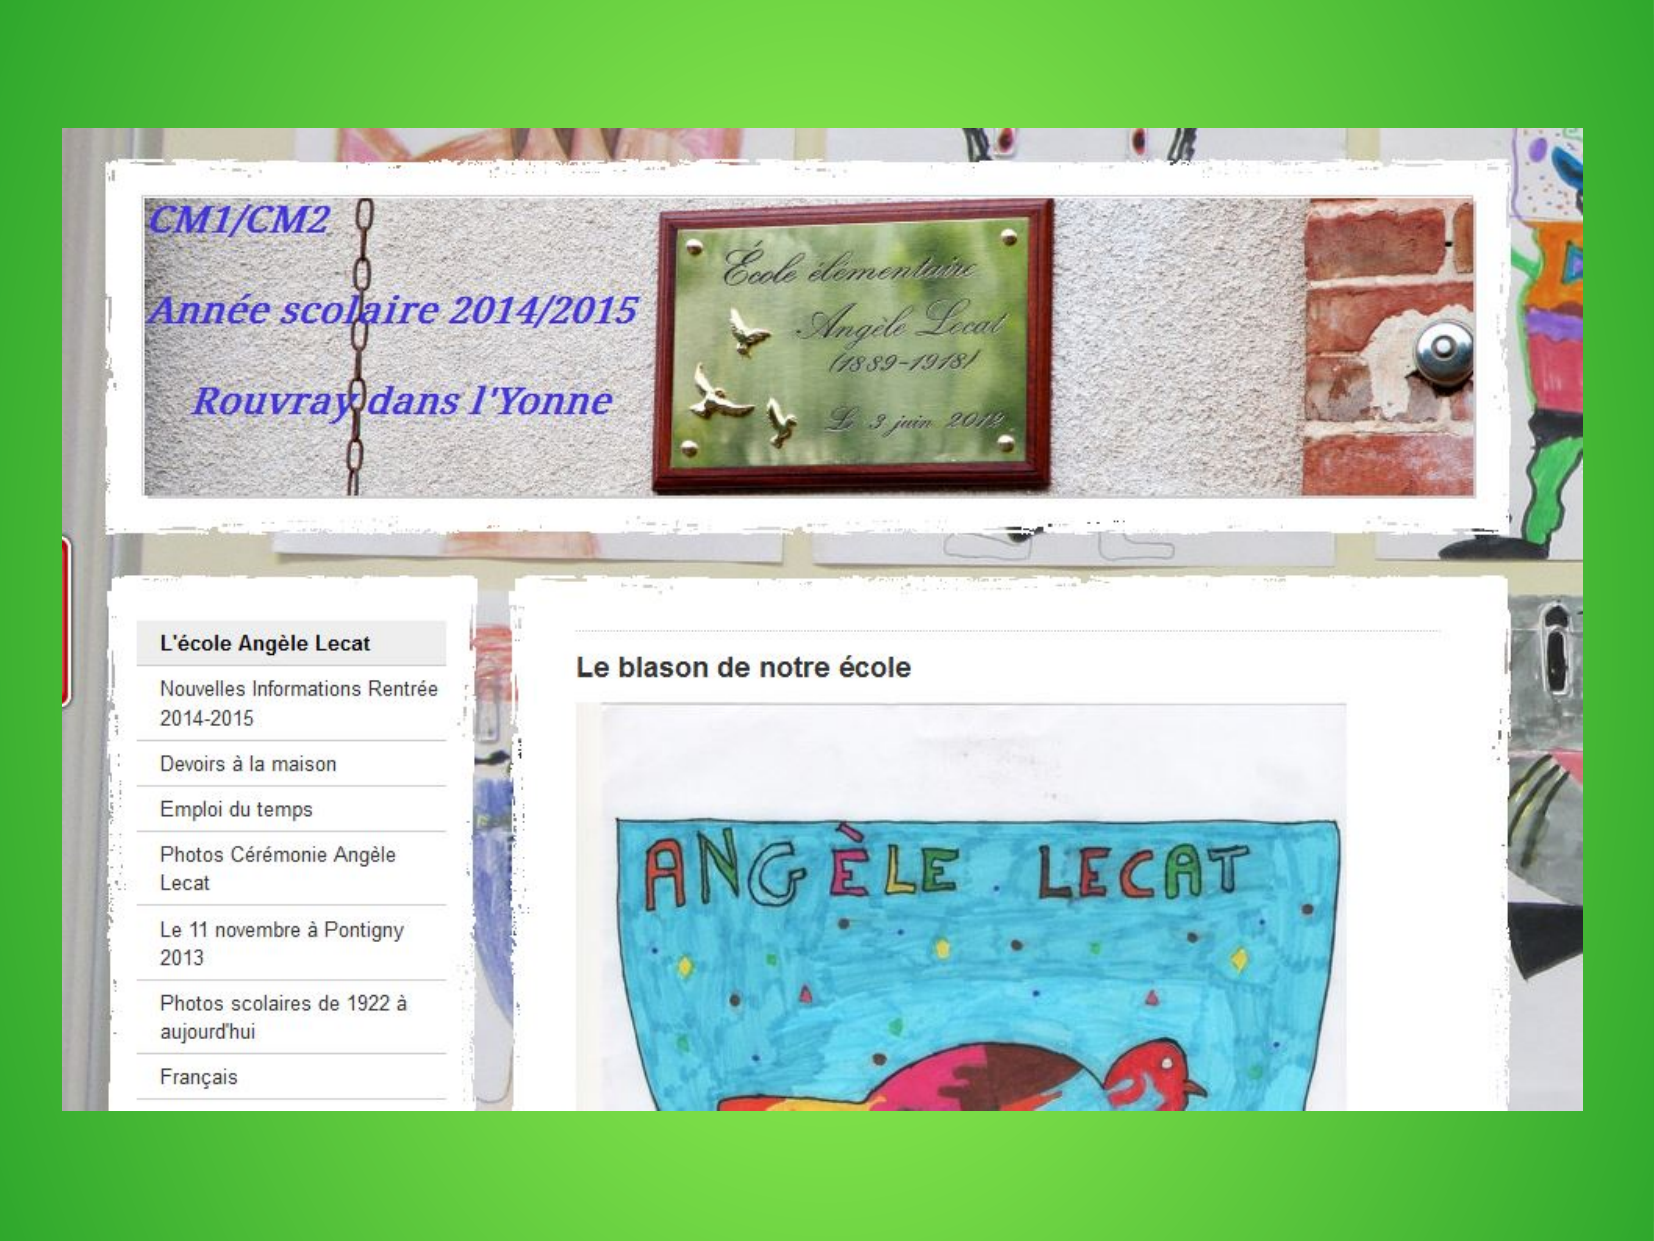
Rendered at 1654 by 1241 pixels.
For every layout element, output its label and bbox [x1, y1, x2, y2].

picture [62, 128, 1583, 1111]
